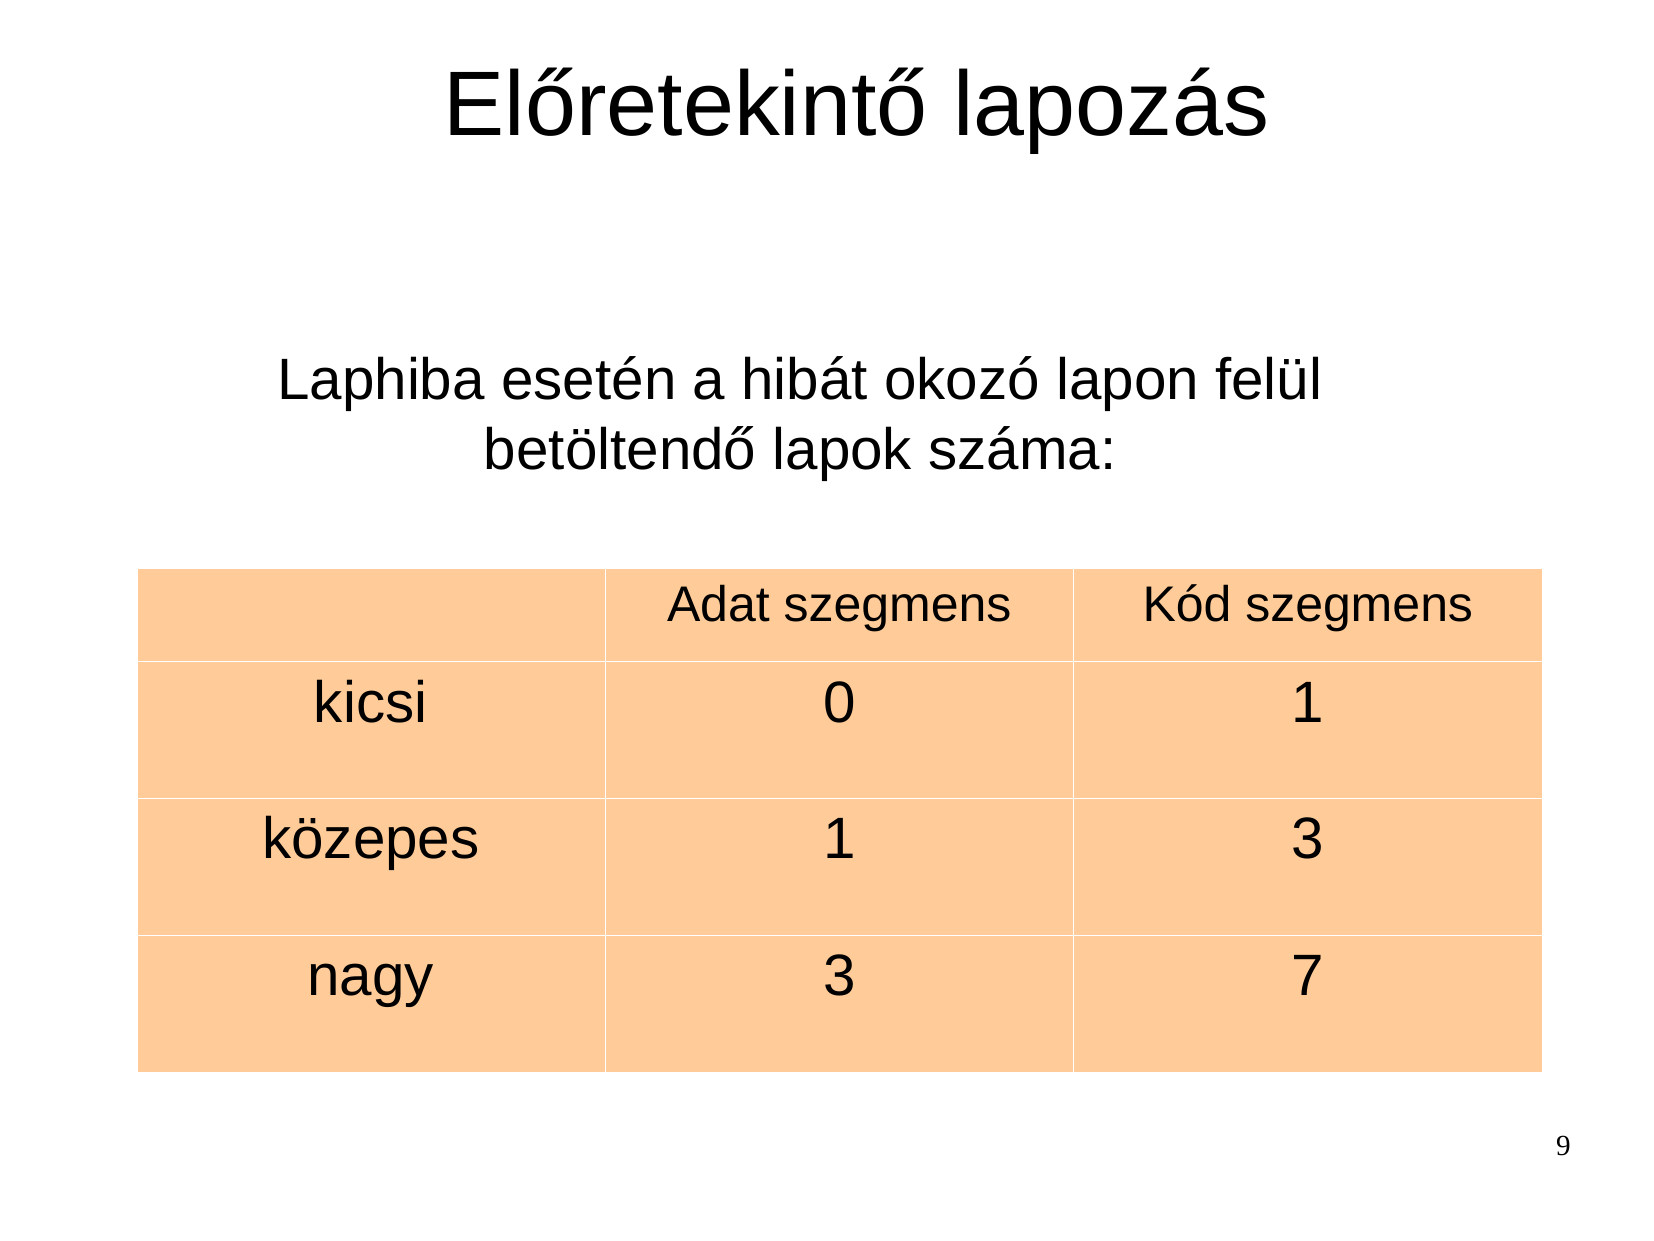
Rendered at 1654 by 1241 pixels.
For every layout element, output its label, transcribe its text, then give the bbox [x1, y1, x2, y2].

table_cell 0 [606, 662, 1073, 798]
table_cell 3 [1074, 799, 1542, 935]
table_header Kód szegmens [1074, 569, 1542, 661]
table_cell 1 [606, 799, 1073, 935]
table_cell kicsi [138, 662, 605, 798]
table_header Adat szegmens [606, 569, 1073, 661]
table_cell 7 [1074, 936, 1542, 1072]
table_cell 3 [606, 936, 1073, 1072]
text_box Laphiba esetén a hibát okozó lapon felül betöltendő lapok száma: [188, 333, 1413, 489]
title Előretekintő lapozás [136, 20, 1543, 178]
table_cell 1 [1074, 662, 1542, 798]
table_header [138, 569, 605, 661]
table_cell közepes [138, 799, 605, 935]
table_cell nagy [138, 936, 605, 1072]
